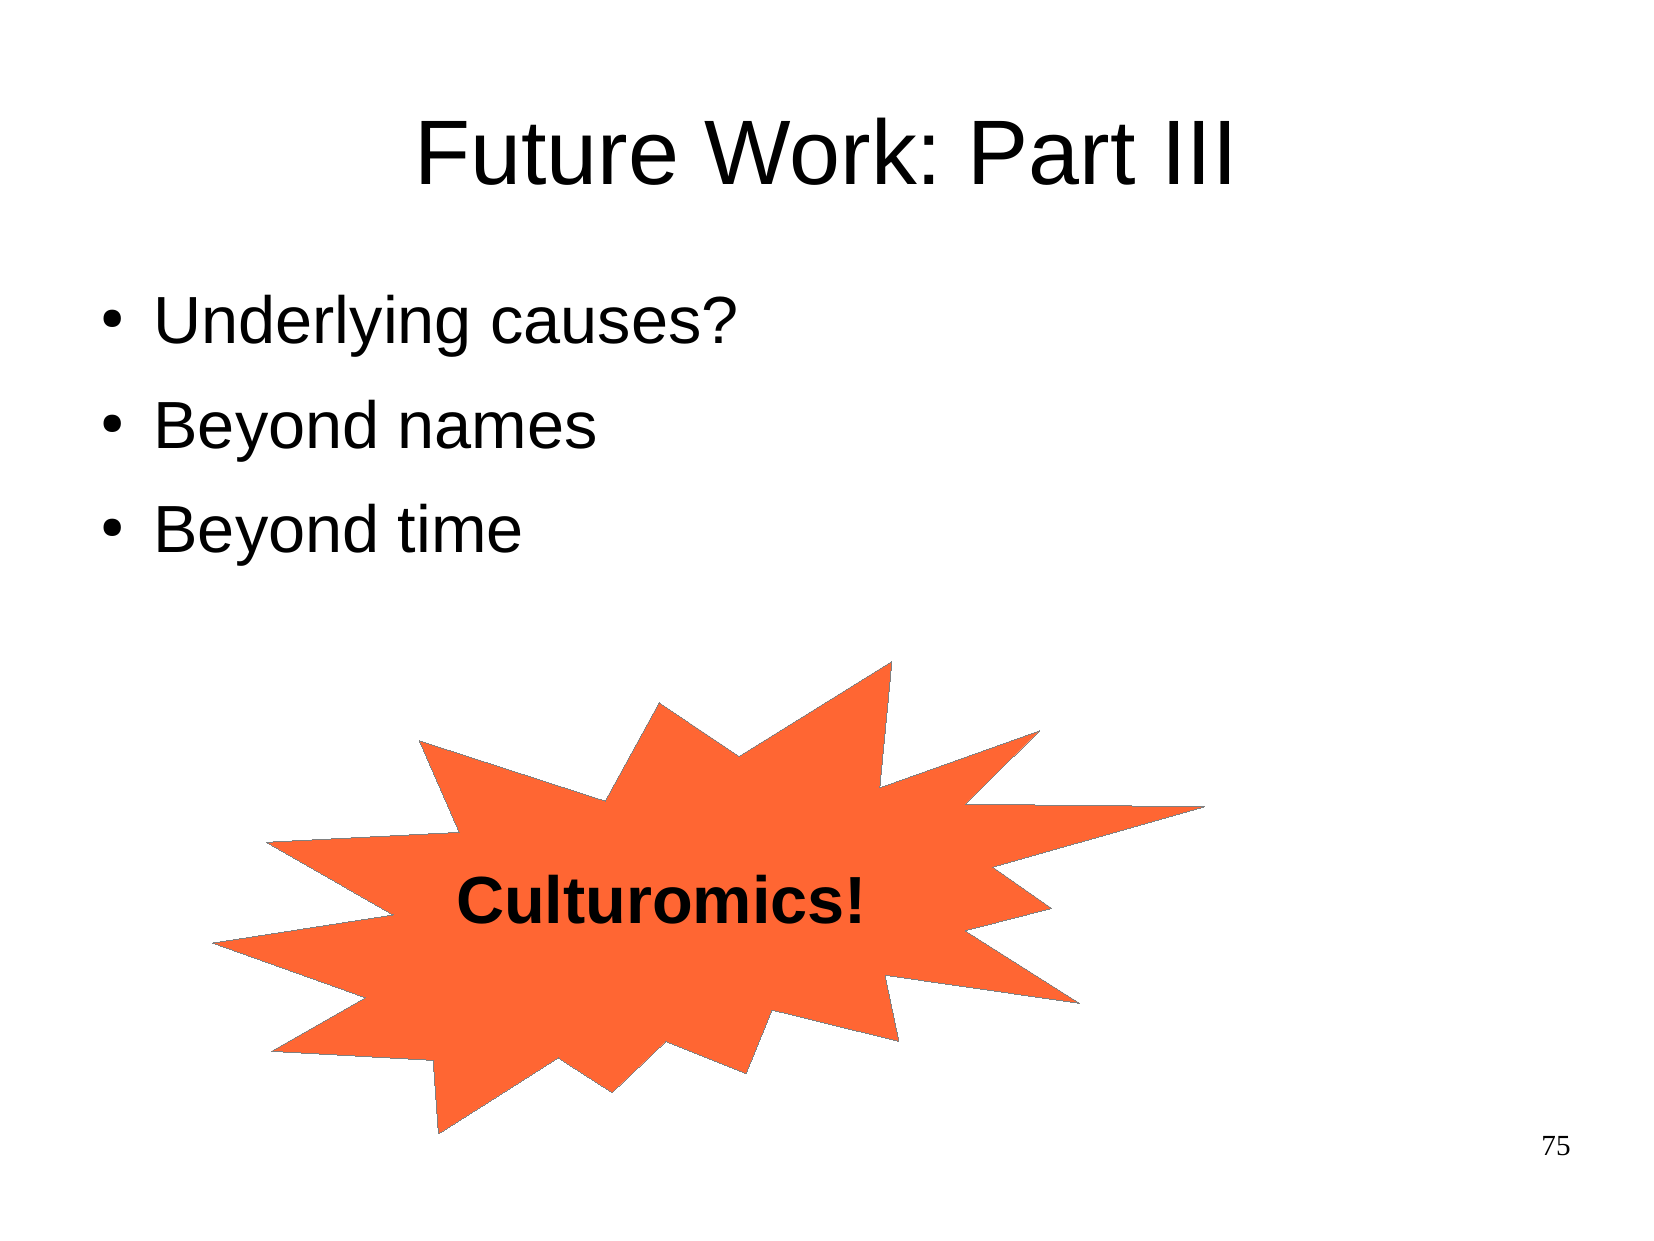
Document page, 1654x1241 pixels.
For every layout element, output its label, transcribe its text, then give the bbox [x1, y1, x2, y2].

title Future Work: Part III [82, 49, 1571, 257]
list Underlying causes? Beyond names Beyond time [82, 283, 1571, 1134]
text_box Culturomics! [212, 661, 1205, 1134]
